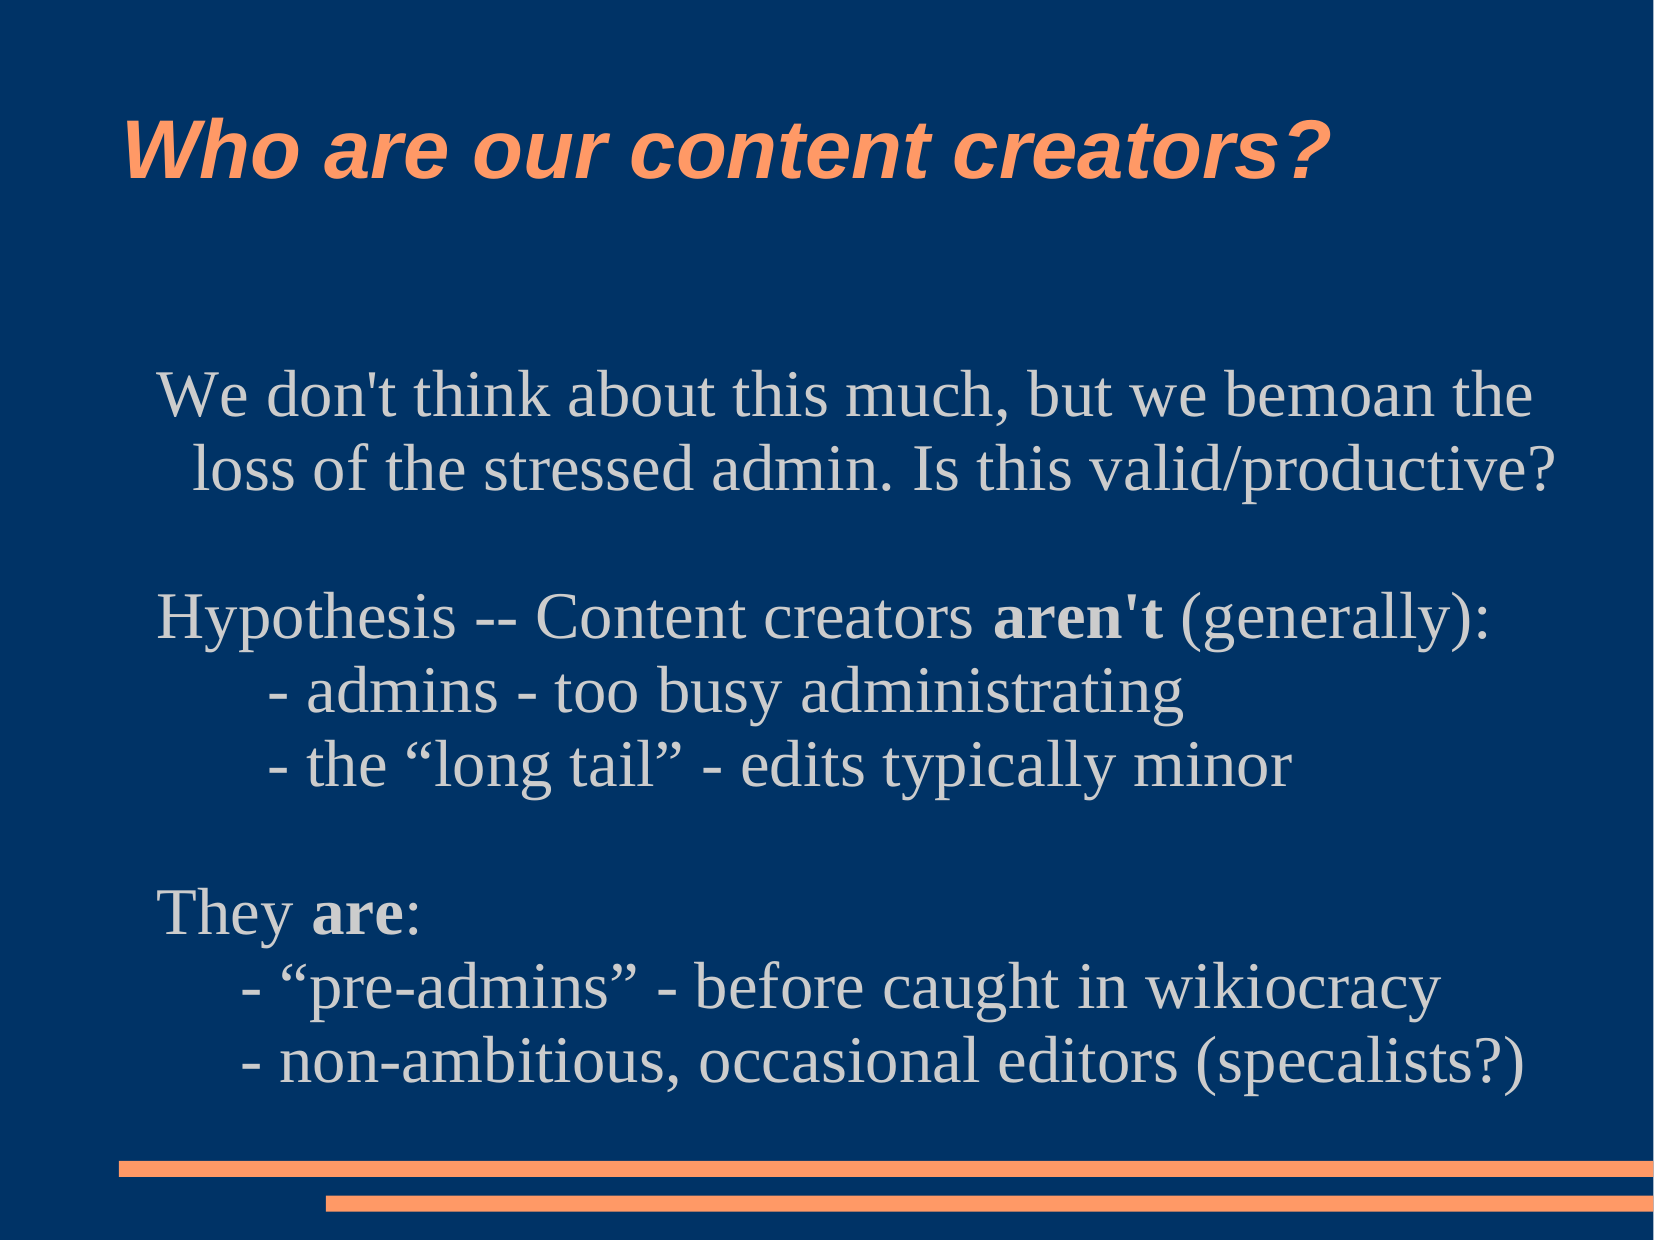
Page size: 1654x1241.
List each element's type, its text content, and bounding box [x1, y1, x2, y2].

subtitle We don't think about this much, but we bemoan the loss of the stressed admin. Is this valid/productive? Hypothesis -- Content creators aren't (generally): - admins - too busy administrating - the “long tail” - edits typically minor They are: - “pre-admins” - before caught in wikiocracy - non-ambitious, occasional editors (specalists?) [121, 322, 1561, 1133]
title Who are our content creators? [121, 46, 1534, 254]
